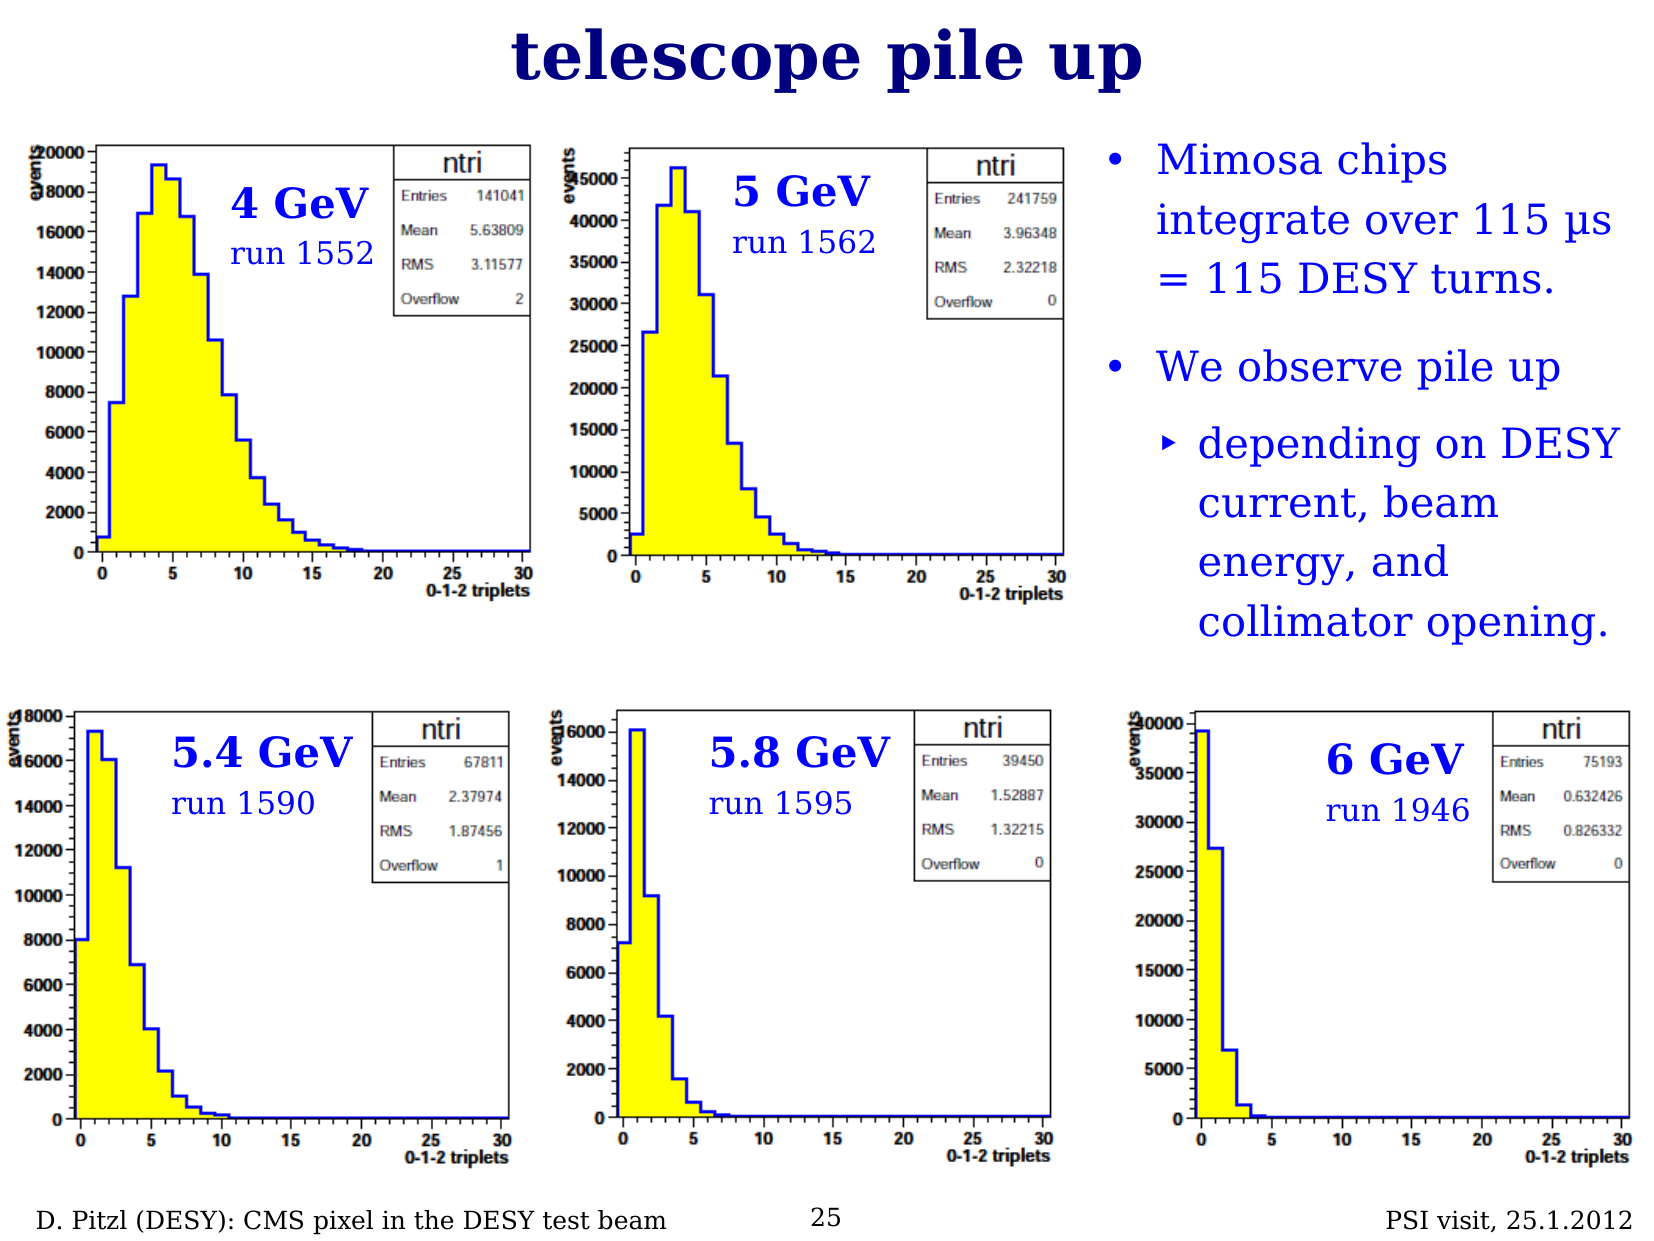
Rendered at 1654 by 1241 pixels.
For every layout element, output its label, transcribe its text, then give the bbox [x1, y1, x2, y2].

text_box 4 GeV run 1552 [230, 168, 376, 262]
picture [5, 705, 524, 1170]
text_box 6 GeV run 1946 [1325, 724, 1472, 818]
picture [557, 143, 1077, 608]
picture [546, 702, 1061, 1173]
title telescope pile up [121, 16, 1534, 96]
text_box 5.4 GeV run 1590 [171, 717, 354, 811]
picture [22, 137, 539, 603]
picture [1121, 700, 1646, 1175]
text_box 5.8 GeV run 1595 [708, 717, 891, 811]
list Mimosa chips integrate over 115 µs = 115 DESY turns. We observe pile up depending on DESY current, beam energy, and collimator opening. [1103, 125, 1643, 636]
text_box 5 GeV run 1562 [732, 156, 878, 250]
